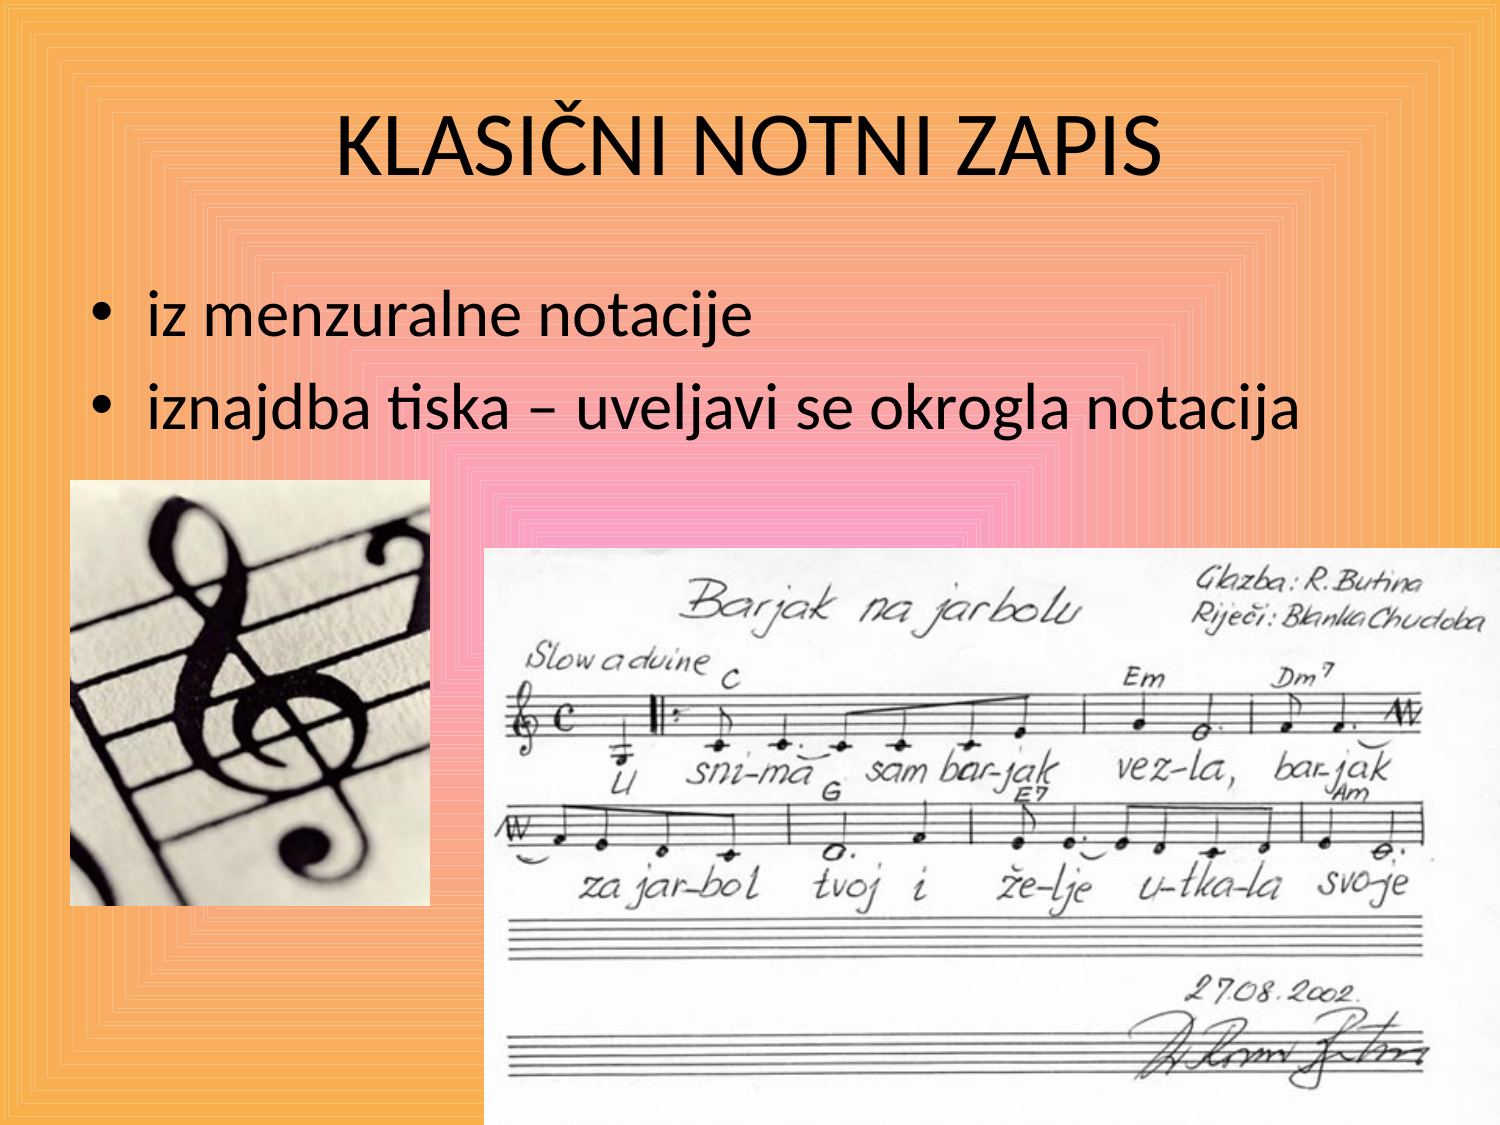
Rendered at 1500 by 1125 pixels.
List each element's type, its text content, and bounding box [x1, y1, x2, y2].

list iz menzuralne notacije iznajdba tiska – uveljavi se okrogla notacija [75, 262, 1425, 1005]
title KLASIČNI NOTNI ZAPIS [75, 45, 1425, 233]
picture [70, 480, 430, 906]
picture [484, 548, 1500, 1125]
